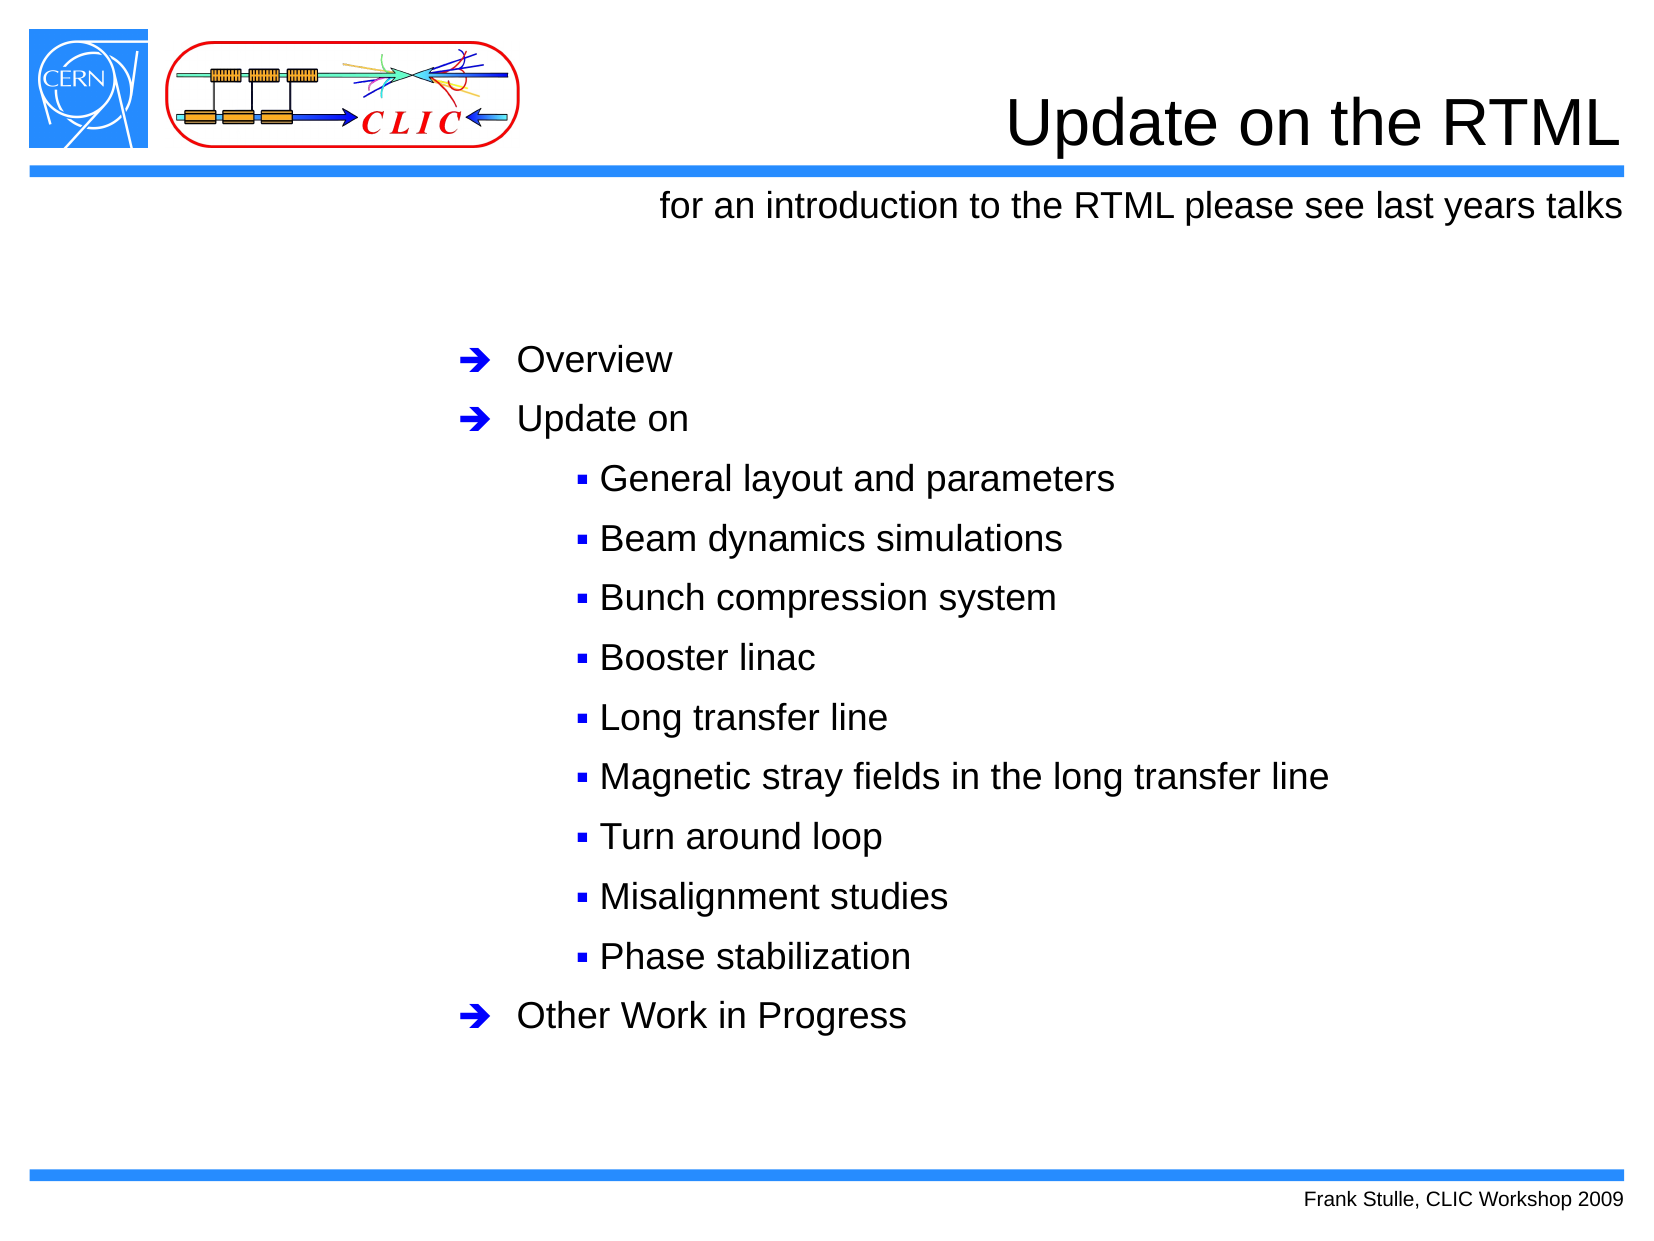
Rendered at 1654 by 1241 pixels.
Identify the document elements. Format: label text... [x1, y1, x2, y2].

picture [165, 41, 520, 71]
text_box  Overview  Update on ▪ General layout and parameters ▪ Beam dynamics simulations ▪ Bunch compression system ▪ Booster linac ▪ Long transfer line ▪ Magnetic stray fields in the long transfer line ▪ Turn around loop ▪ Misalignment studies ▪ Phase stabilization  Other Work in Progress [442, 330, 1343, 1052]
picture [29, 29, 148, 148]
text_box for an introduction to the RTML please see last years talks [644, 177, 1636, 234]
title Update on the RTML [134, 71, 1623, 174]
